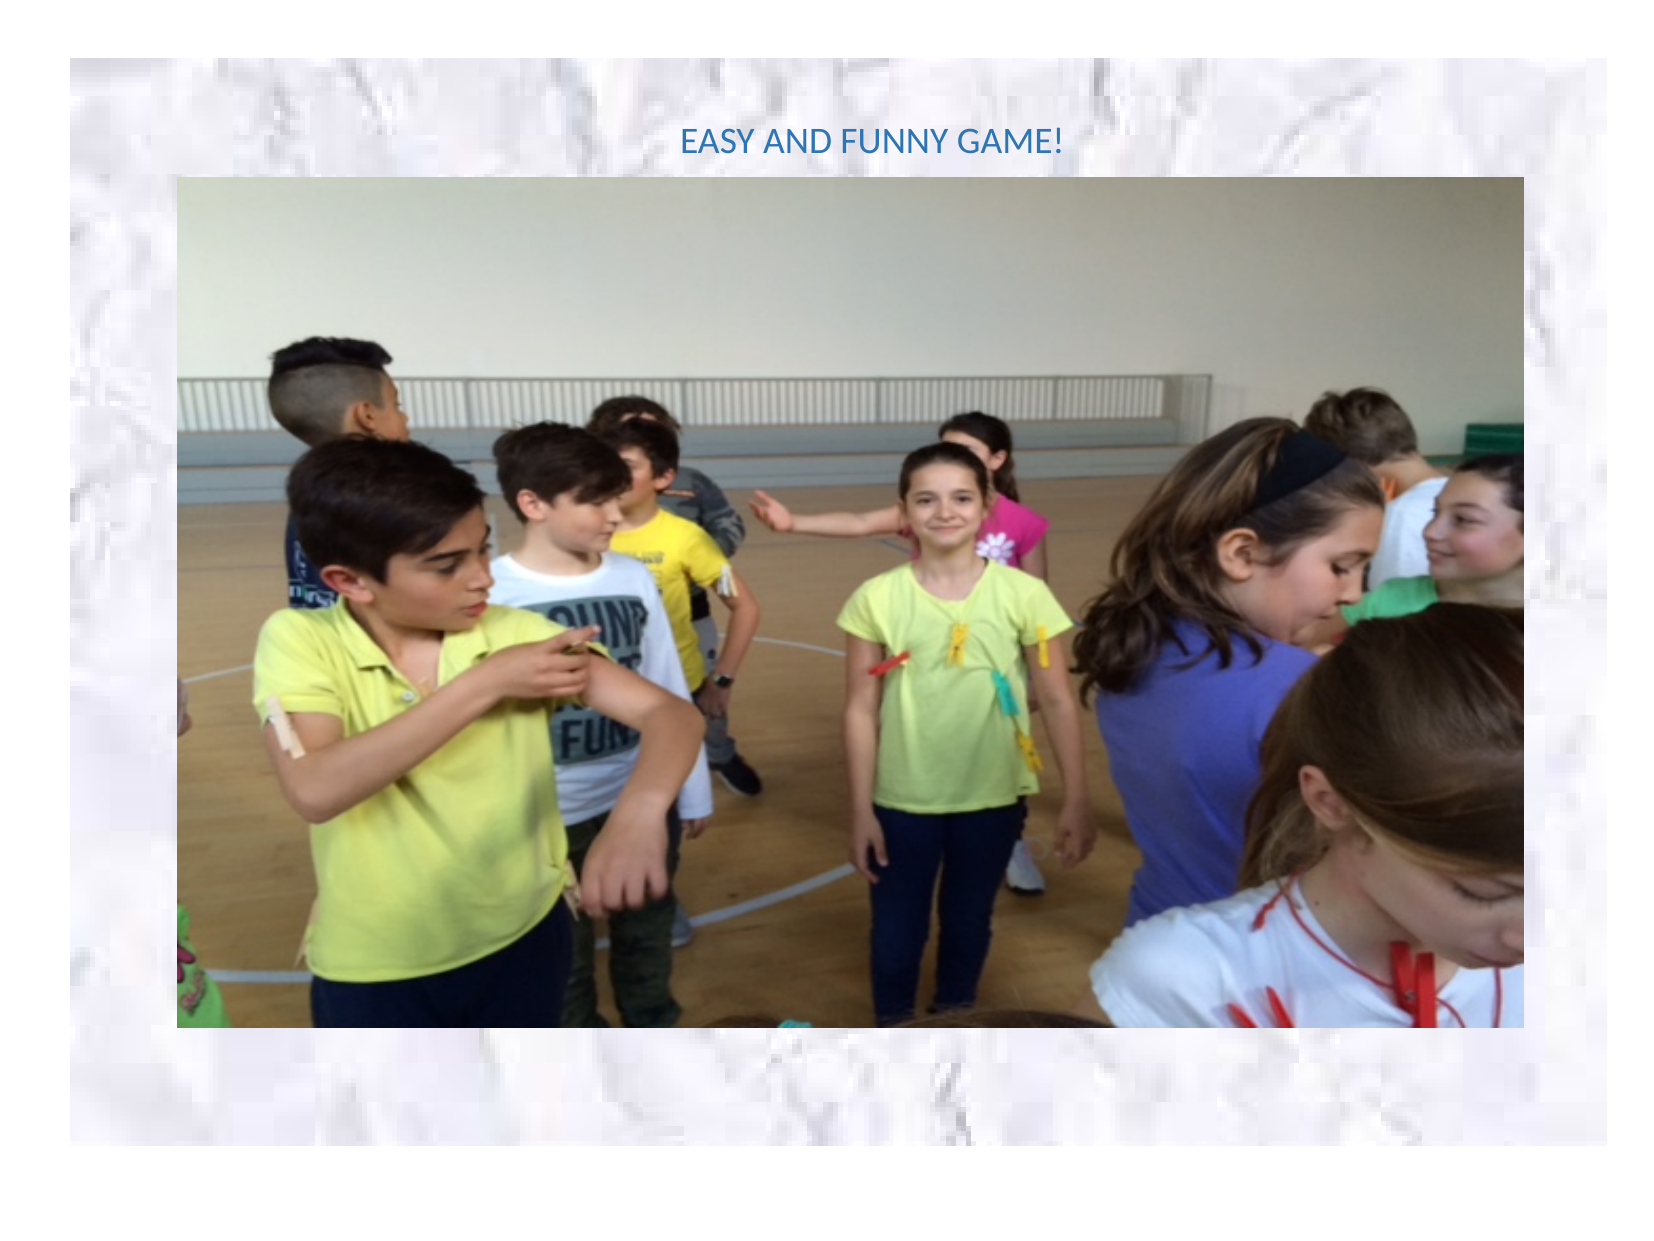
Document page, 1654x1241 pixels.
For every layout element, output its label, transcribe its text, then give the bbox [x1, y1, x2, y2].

picture [70, 59, 1607, 1146]
text_box EASY AND FUNNY GAME! [231, 108, 1413, 170]
